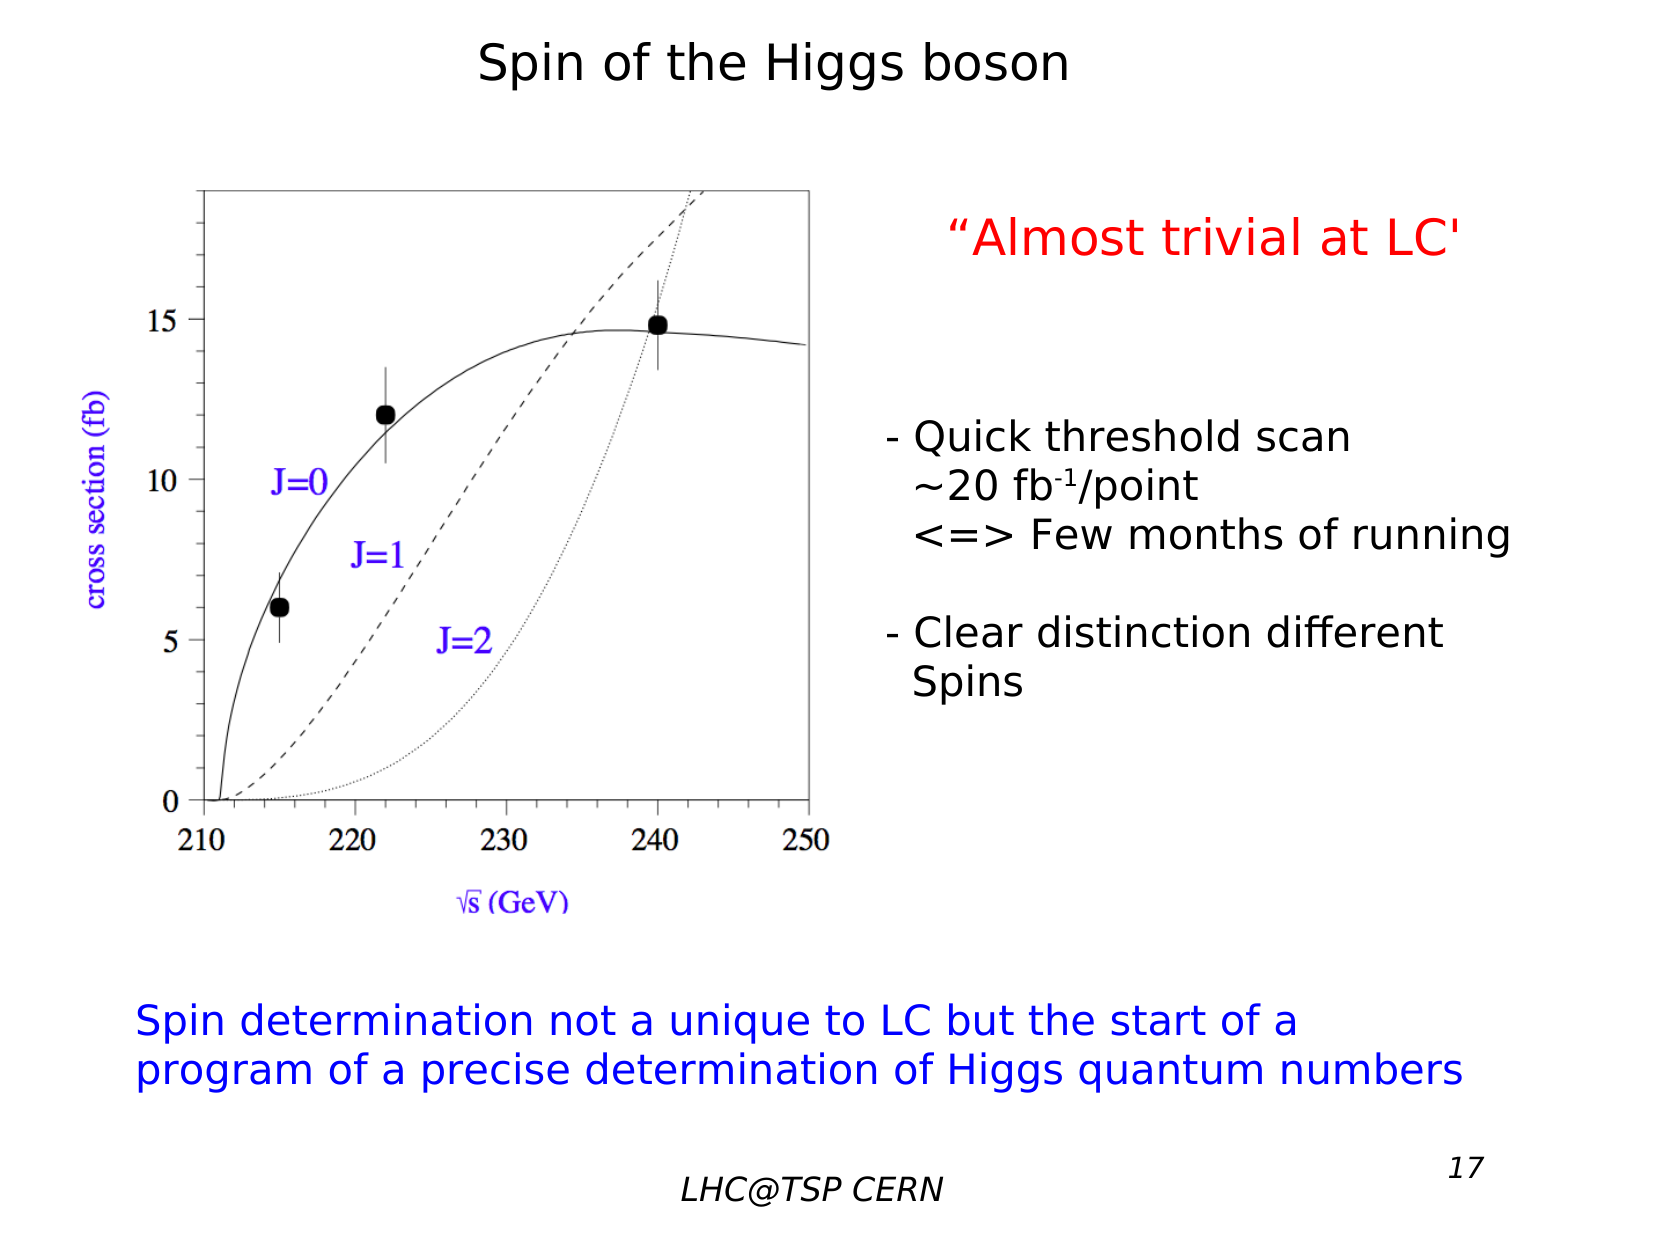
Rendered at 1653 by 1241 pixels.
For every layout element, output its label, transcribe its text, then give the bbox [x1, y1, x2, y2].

text_box Spin of the Higgs boson [462, 25, 1087, 100]
text_box “Almost trivial at LC' [931, 201, 1477, 275]
text_box - Quick threshold scan ~20 fb-1/point <=> Few months of running - Clear distinction different Spins [870, 404, 1630, 812]
text_box Spin determination not a unique to LC but the start of a program of a precise determination of Higgs quantum numbers [120, 988, 1564, 1102]
picture [29, 159, 912, 936]
